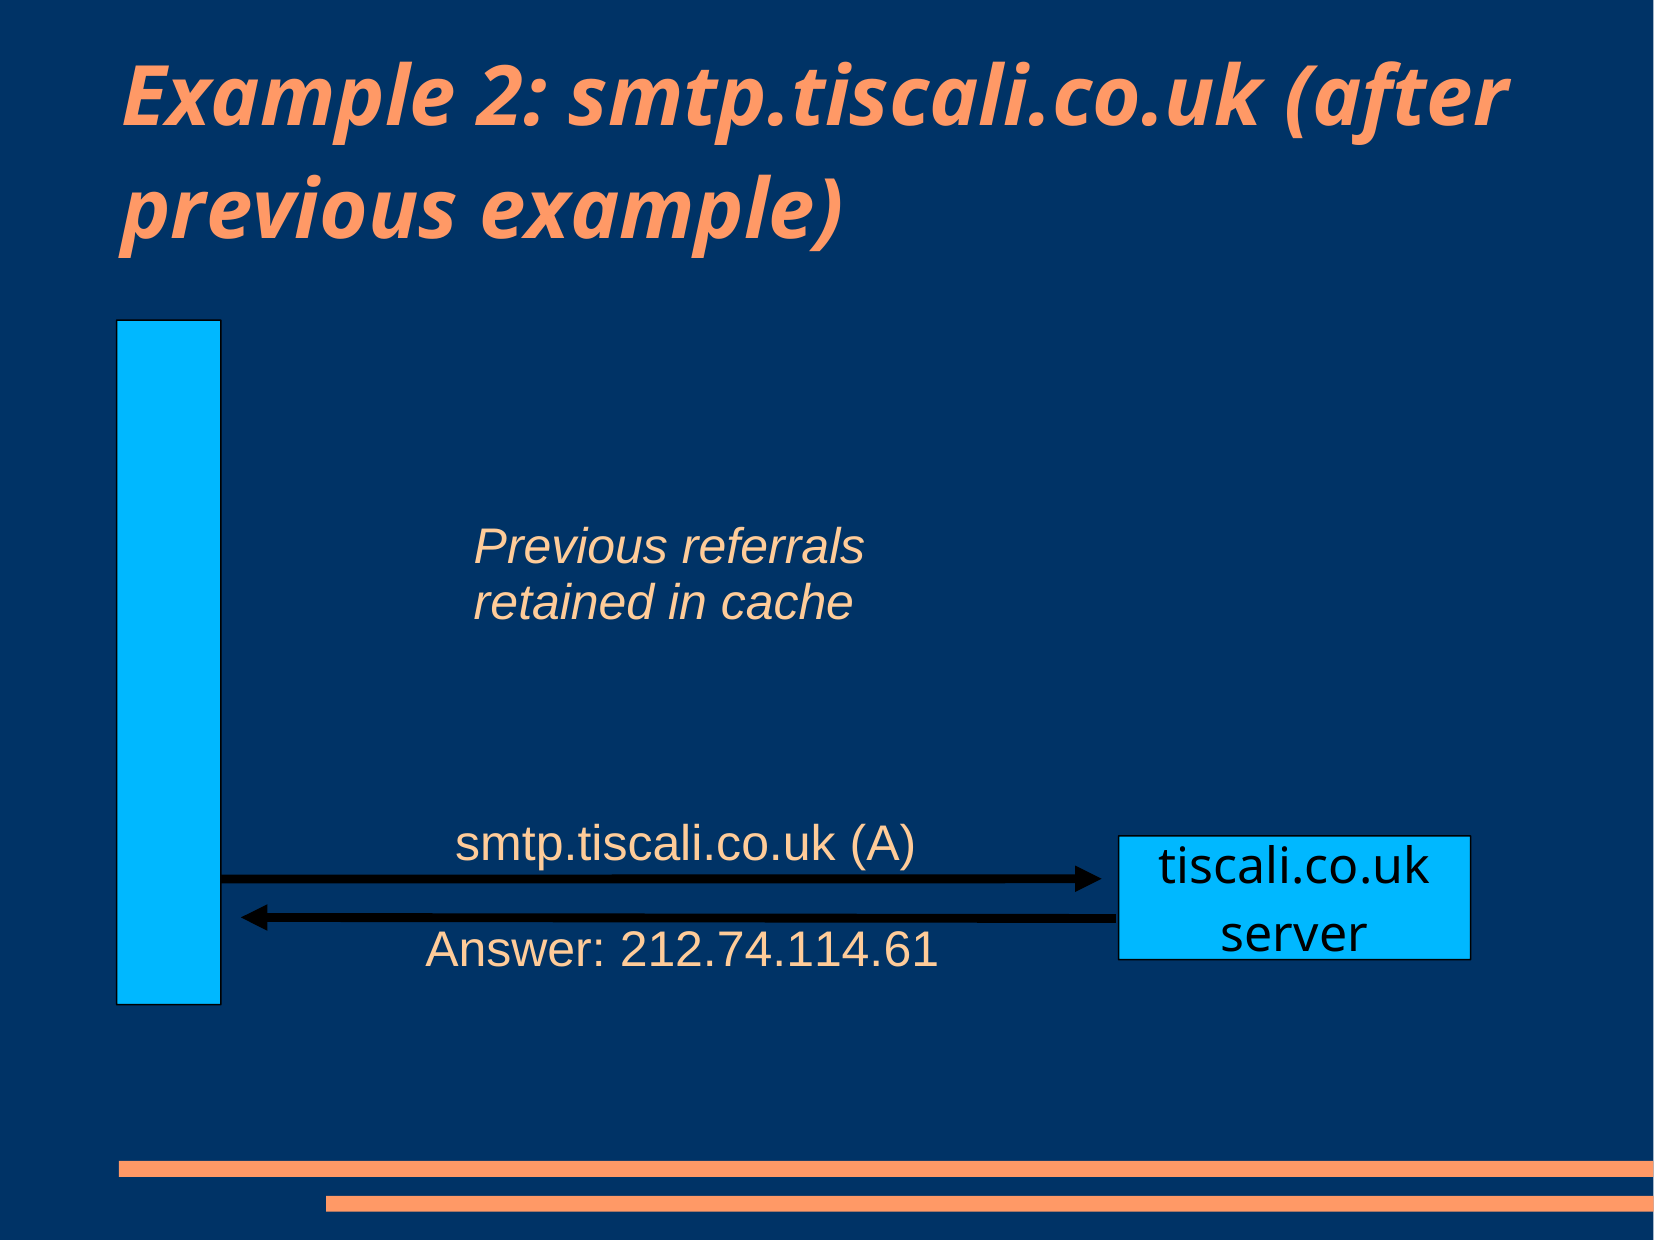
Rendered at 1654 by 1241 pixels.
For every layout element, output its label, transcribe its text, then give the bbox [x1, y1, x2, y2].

text_box smtp.tiscali.co.uk (A) [455, 815, 917, 890]
text_box Previous referrals retained in cache [473, 518, 871, 669]
text_box Answer: 212.74.114.61 [425, 921, 940, 996]
title Example 2: smtp.tiscali.co.uk (after previous example) [121, 46, 1534, 254]
text_box tiscali.co.uk server [1118, 835, 1471, 960]
text_box [116, 320, 221, 1005]
